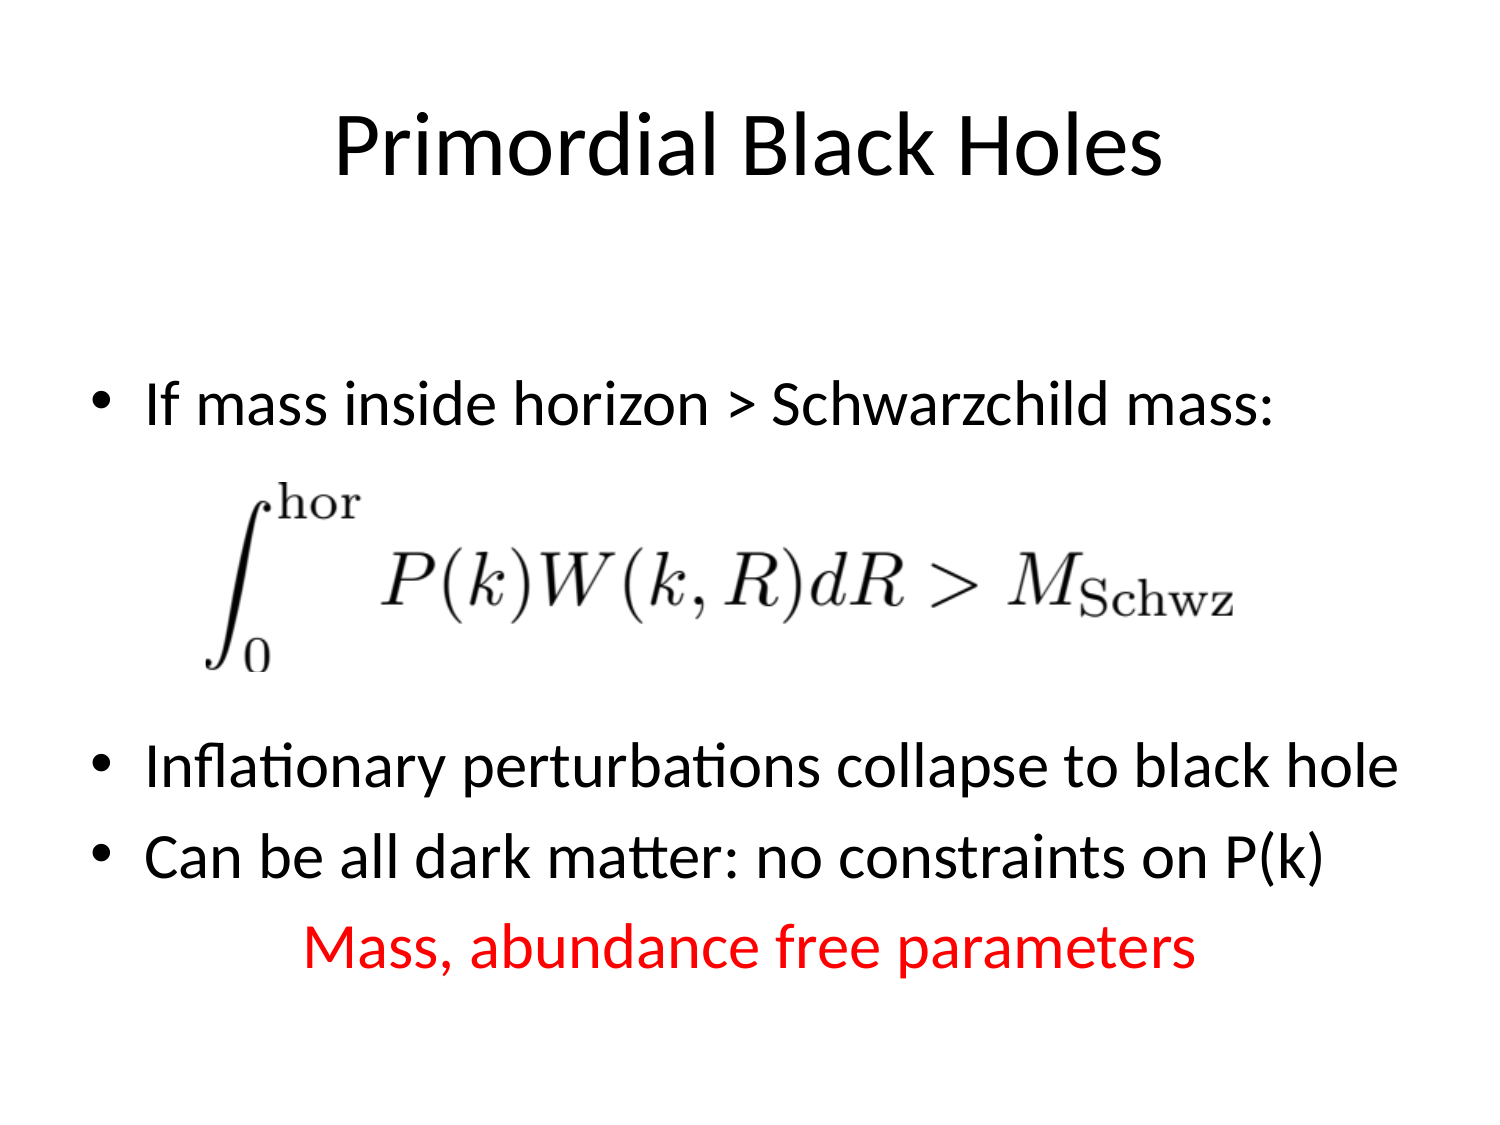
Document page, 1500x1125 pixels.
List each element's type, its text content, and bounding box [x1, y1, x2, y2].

list If mass inside horizon > Schwarzchild mass: Inflationary perturbations collapse to black hole Can be all dark matter: no constraints on P(k) Mass, abundance free parameters [75, 262, 1425, 1005]
title Primordial Black Holes [75, 45, 1425, 233]
picture [205, 482, 1233, 672]
